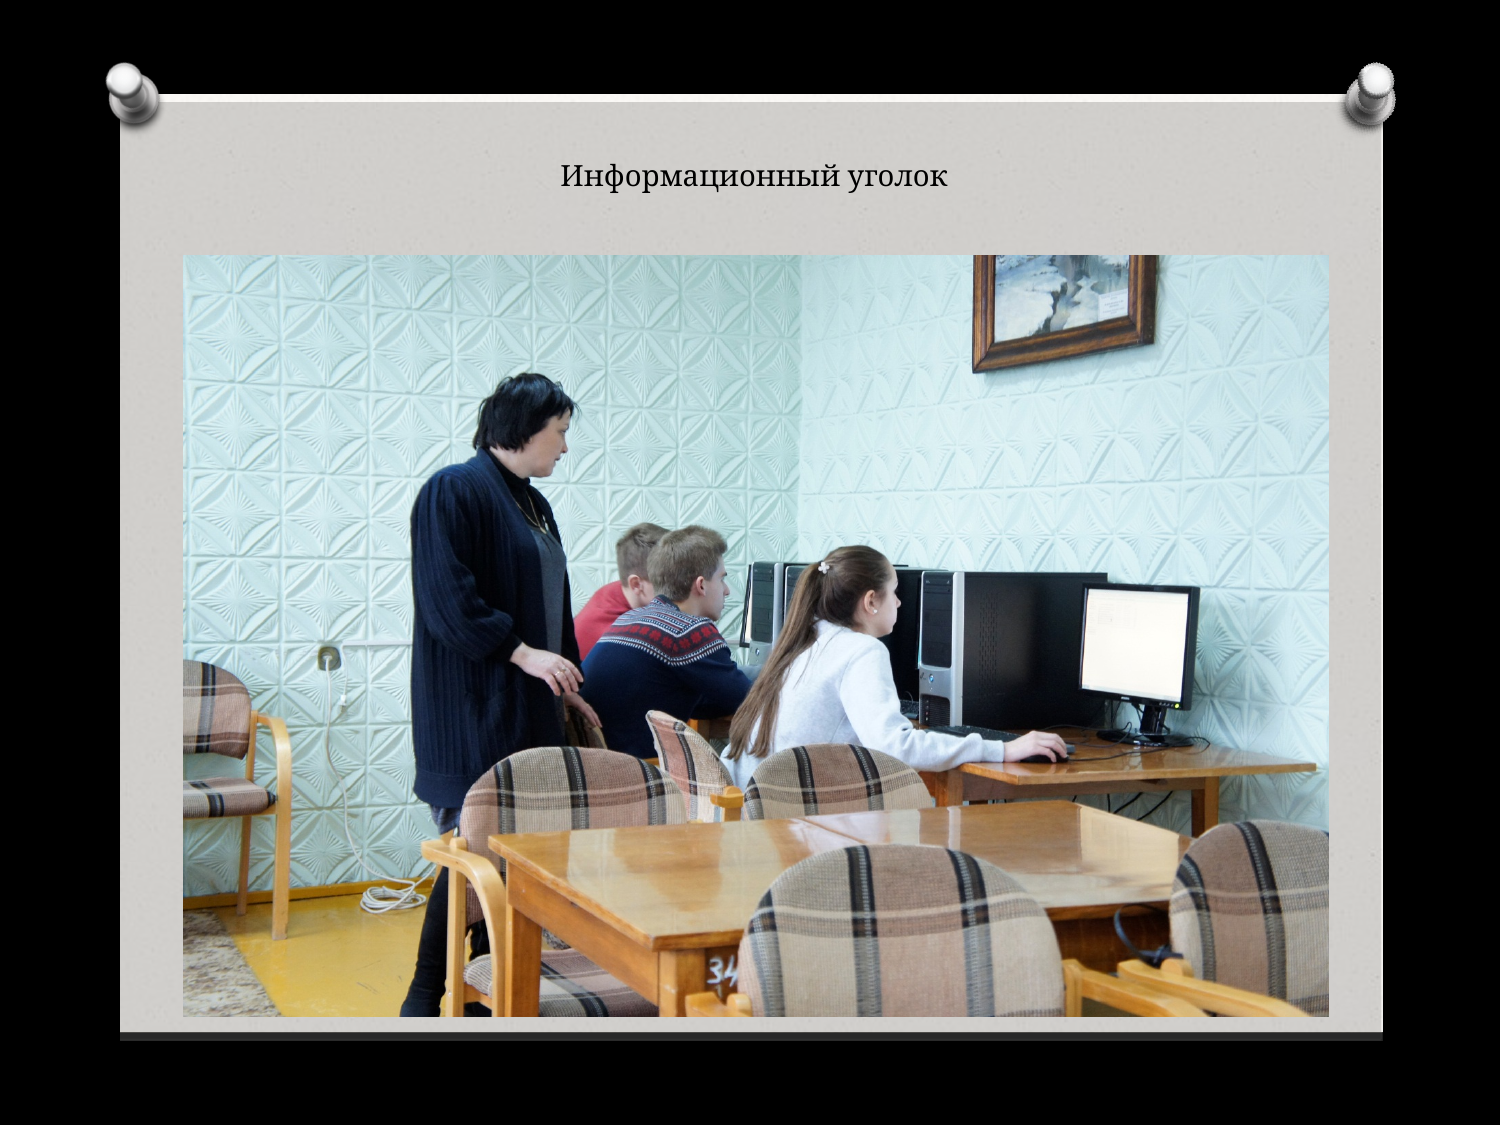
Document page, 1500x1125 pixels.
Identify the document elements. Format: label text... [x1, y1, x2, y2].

picture [183, 255, 1329, 1017]
title Информационный уголок [183, 113, 1326, 235]
